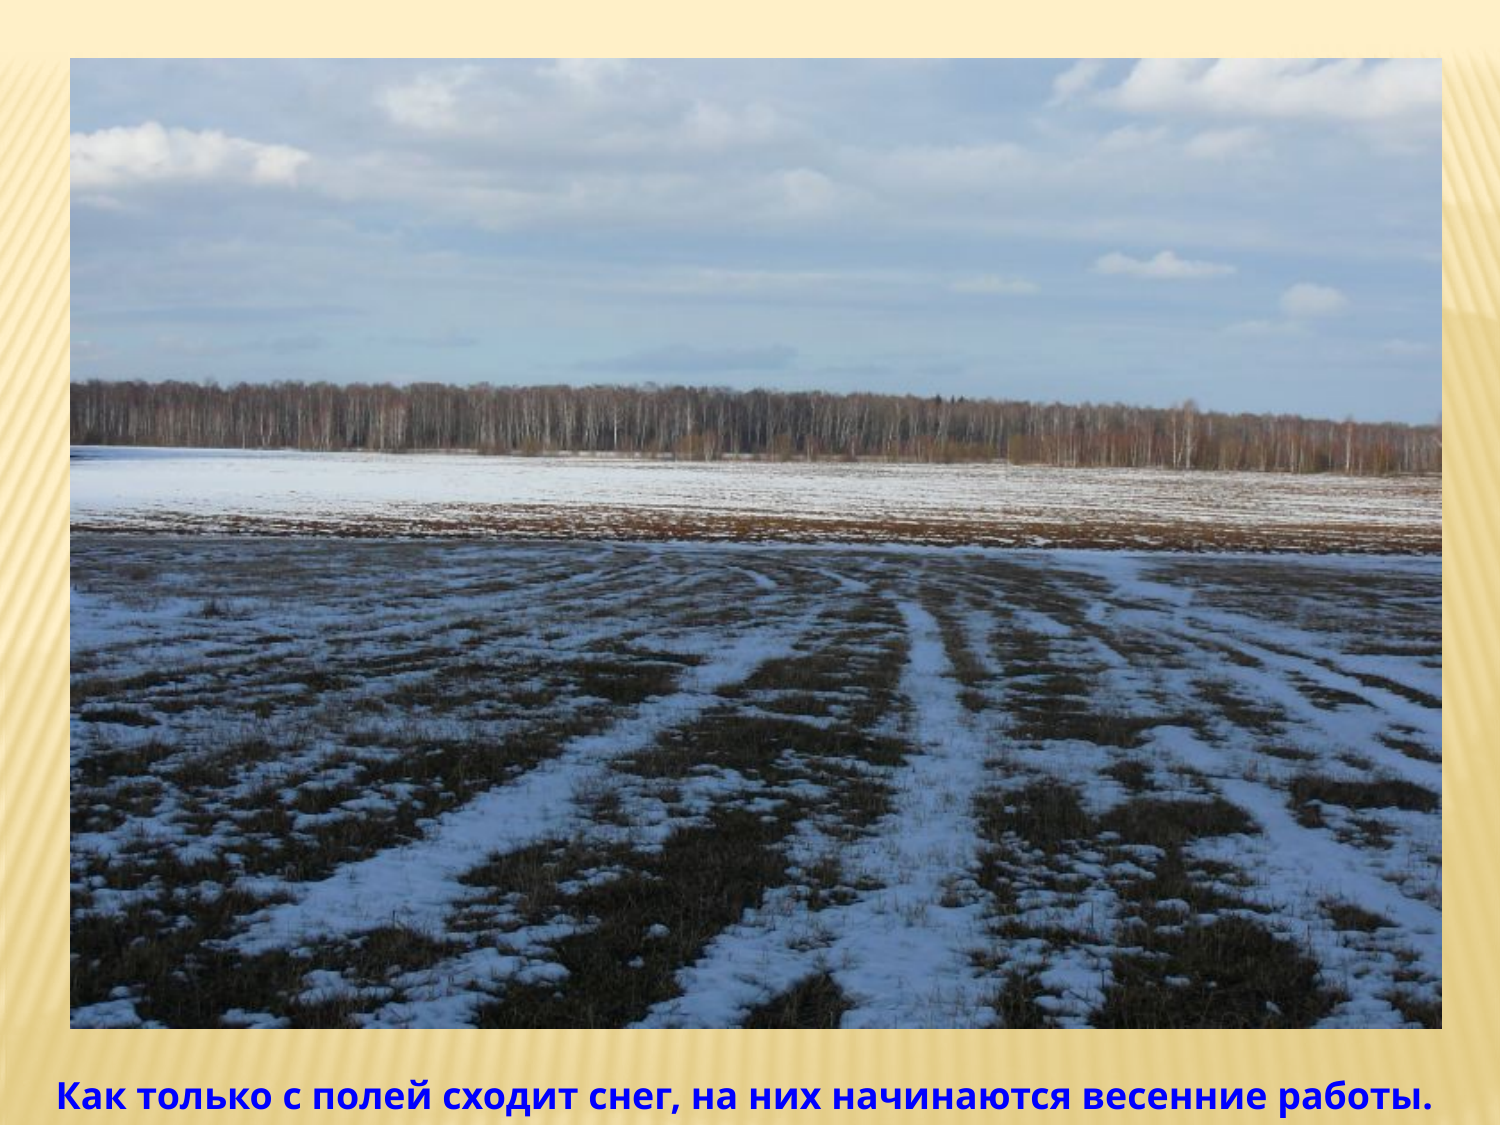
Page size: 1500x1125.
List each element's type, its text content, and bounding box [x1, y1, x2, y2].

picture [0, 0, 1500, 1064]
text_box Как только с полей сходит снег, на них начинаются весенние работы. [0, 1064, 1500, 1125]
